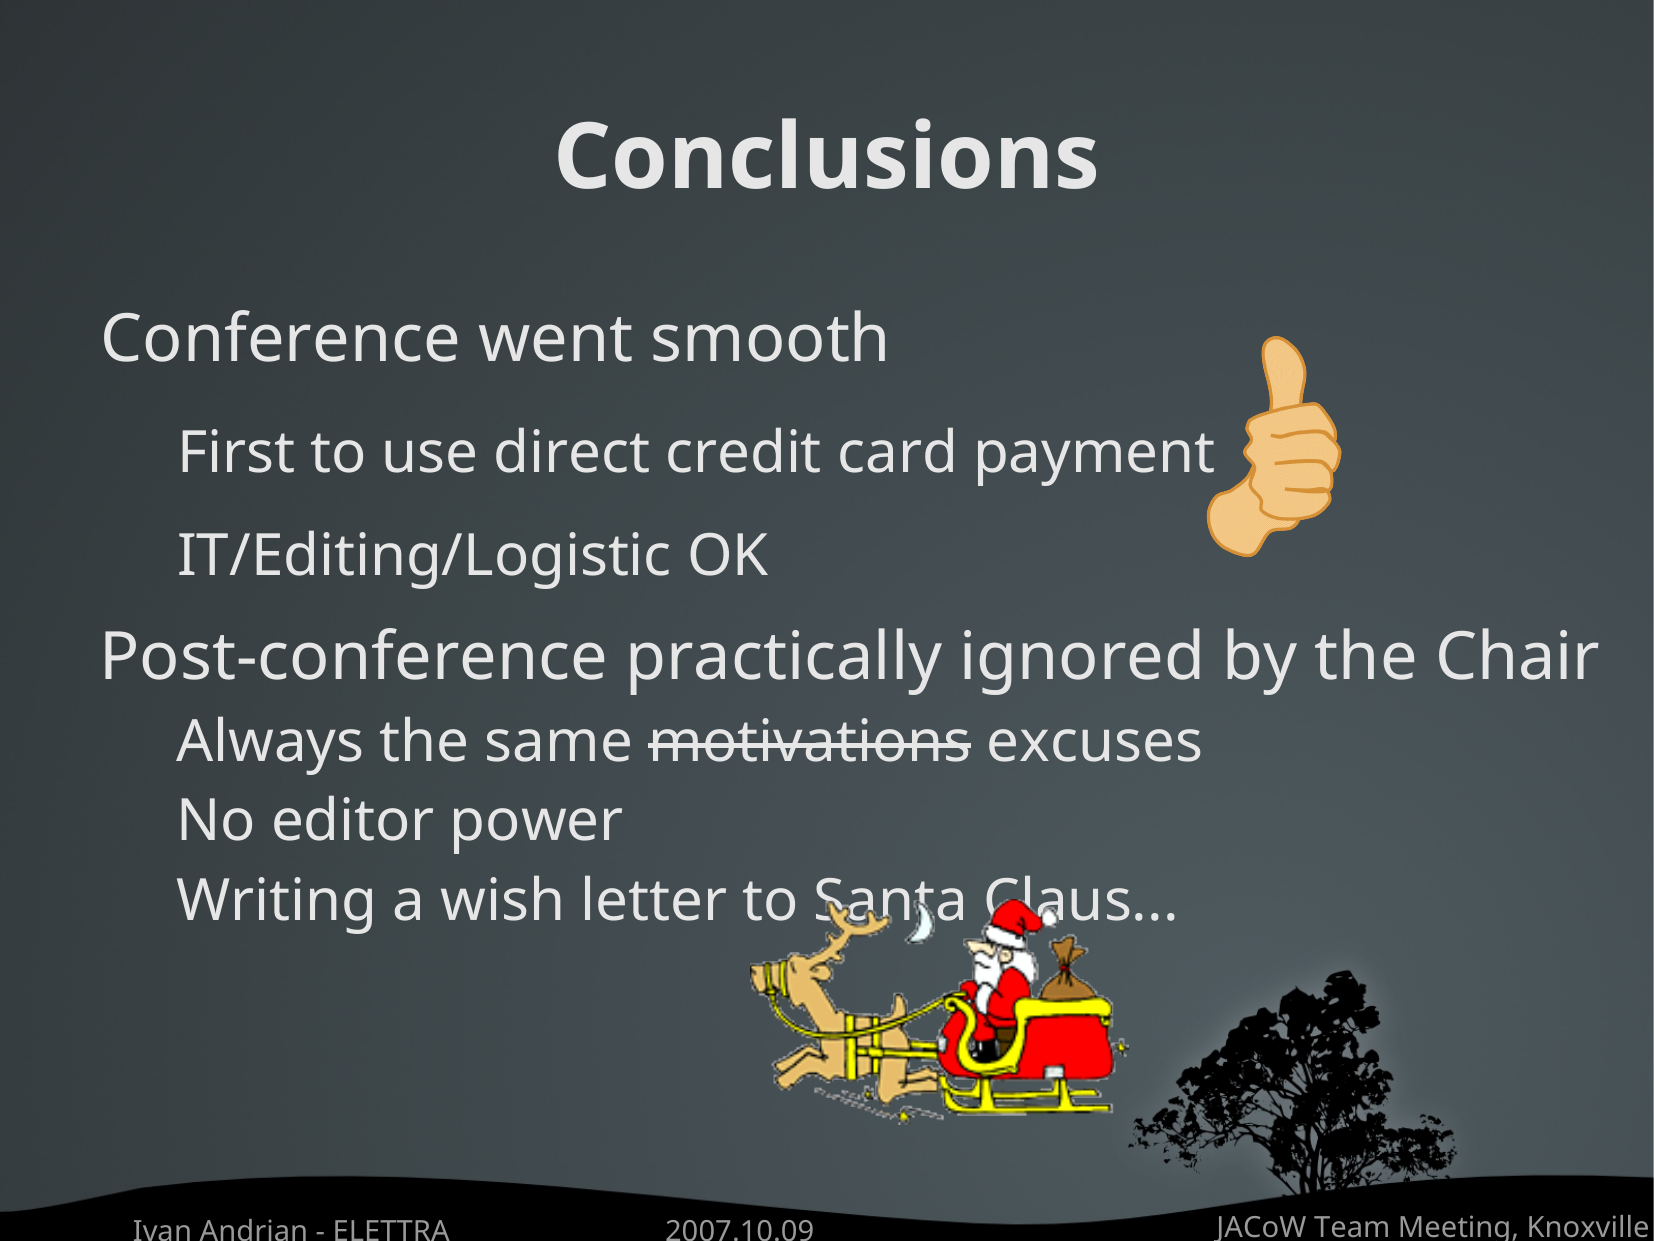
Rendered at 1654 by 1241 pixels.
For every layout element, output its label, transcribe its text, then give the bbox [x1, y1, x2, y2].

picture [417, 1222, 425, 1230]
picture [205, 1224, 211, 1232]
picture [0, 0, 1654, 1241]
list Conference went smooth First to use direct credit card payment IT/Editing/Logistic OK [82, 290, 1571, 555]
picture [760, 1222, 769, 1239]
picture [784, 1222, 793, 1239]
picture [240, 1227, 249, 1239]
picture [389, 1222, 403, 1241]
picture [277, 1233, 284, 1239]
picture [437, 1224, 443, 1232]
picture [1497, 1223, 1506, 1235]
picture [179, 1227, 187, 1241]
picture [702, 1222, 711, 1239]
picture [434, 1235, 447, 1241]
picture [801, 1222, 810, 1231]
title Conclusions [82, 56, 1571, 250]
picture [202, 1235, 215, 1241]
picture [223, 1227, 231, 1241]
picture [295, 1227, 303, 1241]
picture [417, 1232, 426, 1241]
text_box Post-conference practically ignored by the Chair Always the same motivations excuses No editor power Writing a wish letter to Santa Claus... [67, 601, 1651, 1090]
picture [161, 1233, 168, 1239]
picture [685, 1222, 694, 1239]
